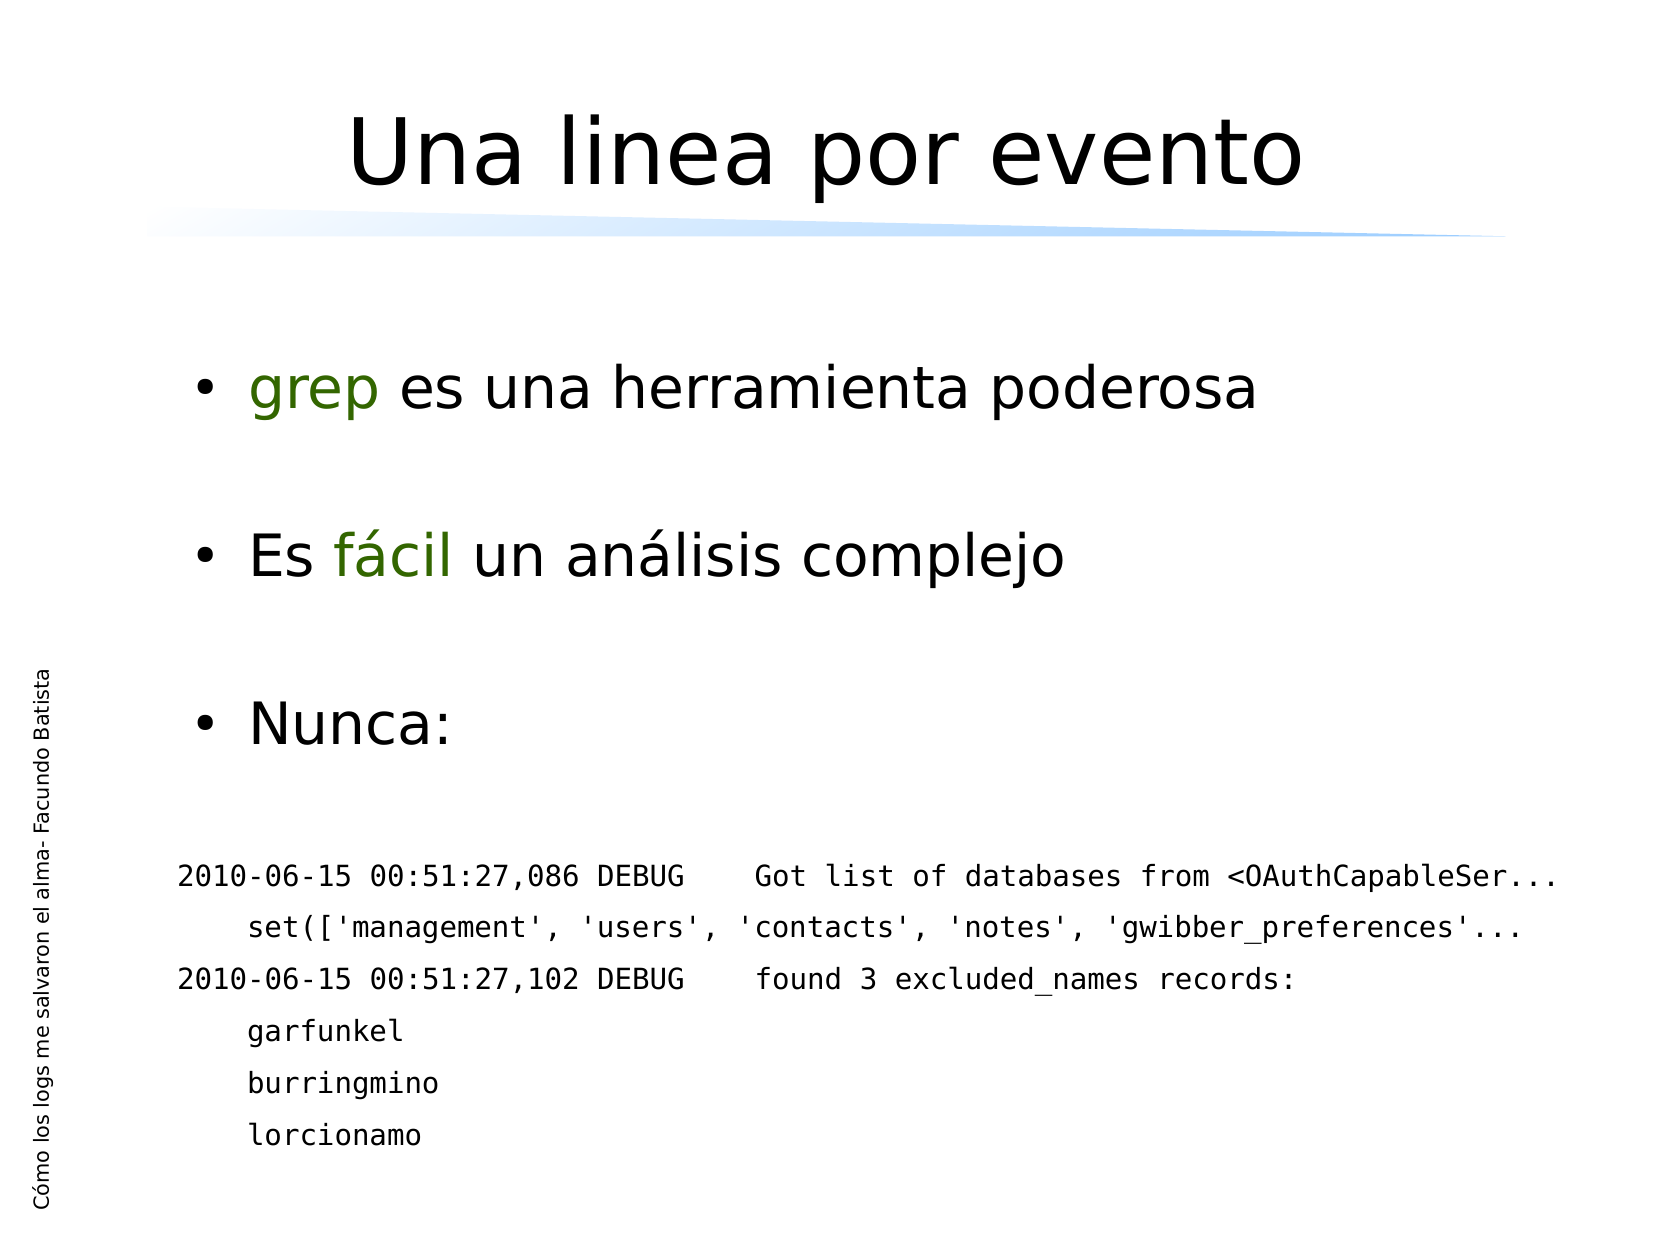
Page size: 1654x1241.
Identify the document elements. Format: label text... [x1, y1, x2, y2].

title Una linea por evento [82, 49, 1571, 257]
list grep es una herramienta poderosa Es fácil un análisis complejo Nunca: 2010-06-15 00:51:27,086 DEBUG Got list of databases from <OAuthCapableSer... set(['management', 'users', 'contacts', 'notes', 'gwibber_preferences'... 2010-06-15 00:51:27,102 DEBUG found 3 excluded_names records: garfunkel burringmino lorcionamo [177, 354, 1571, 1182]
